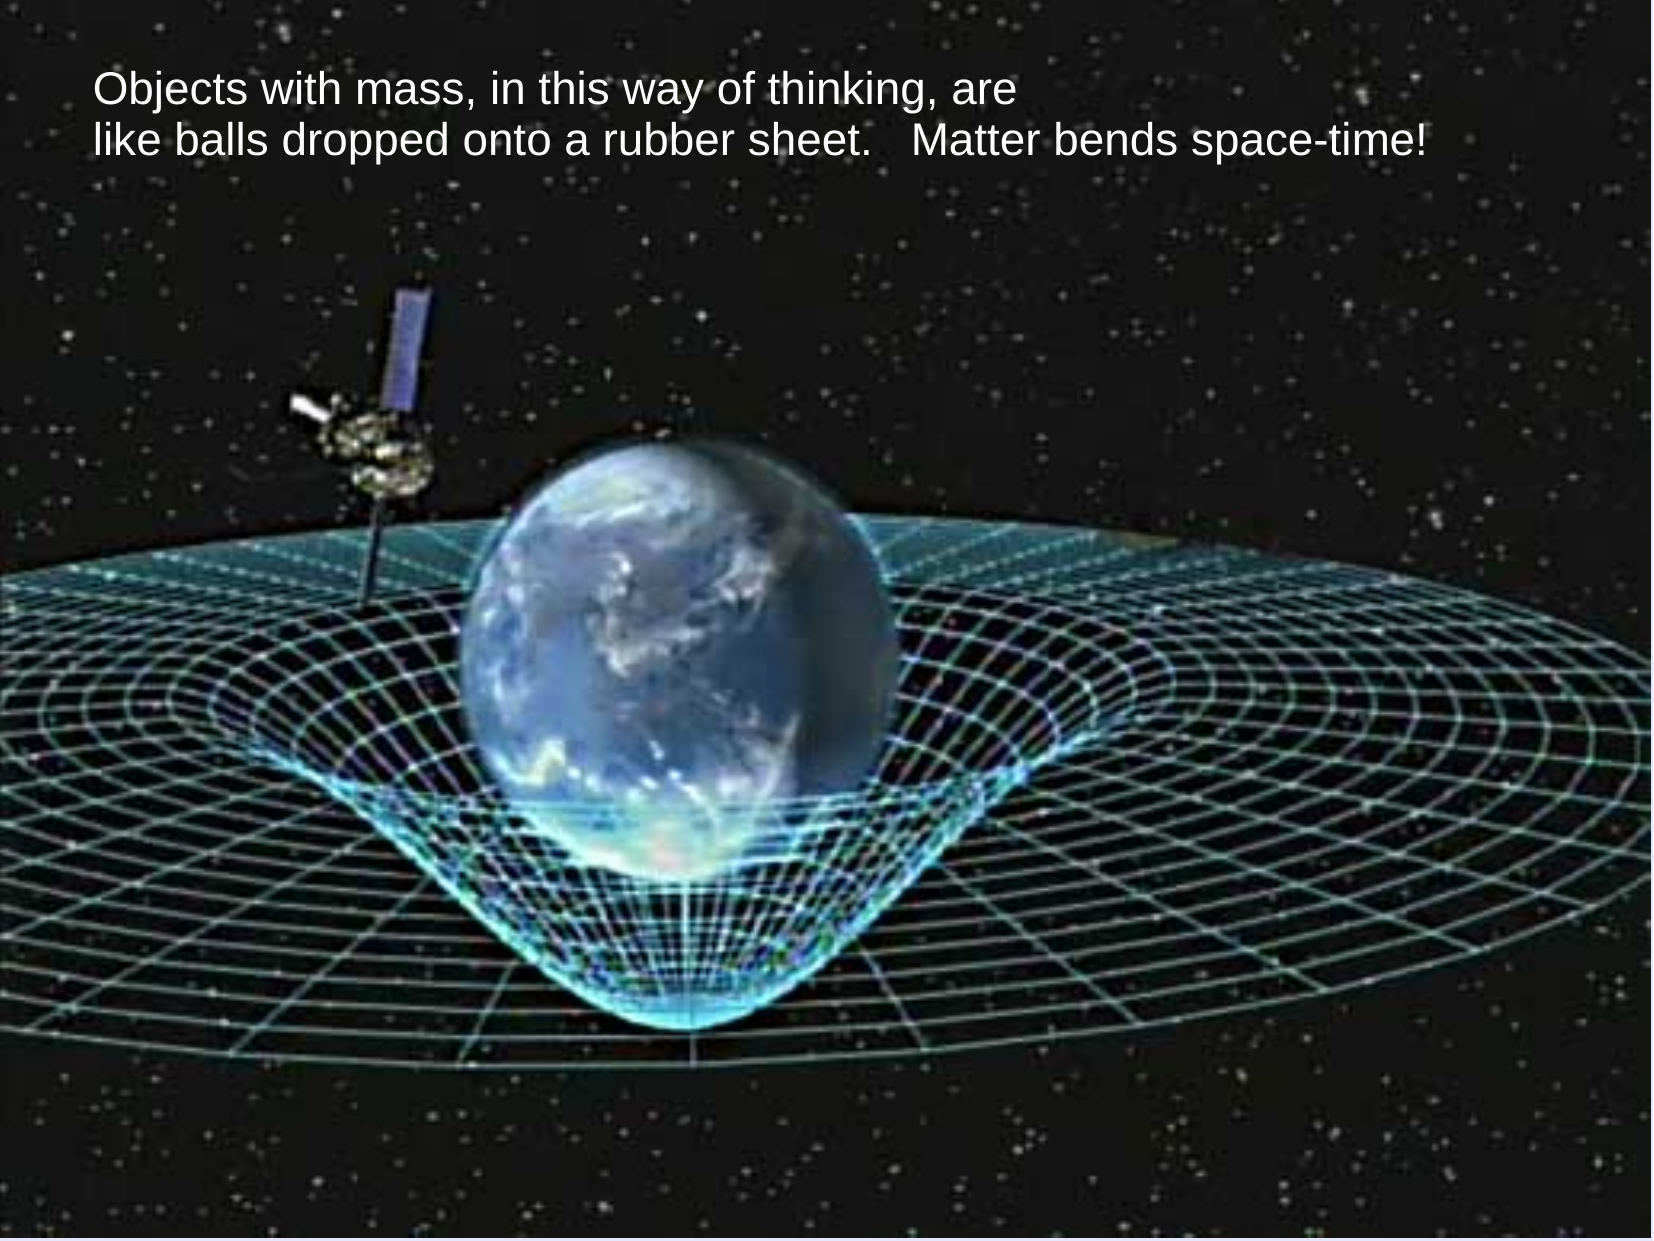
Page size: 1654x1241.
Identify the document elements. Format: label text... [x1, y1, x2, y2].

picture [0, 0, 1651, 1238]
text_box Objects with mass, in this way of thinking, are like balls dropped onto a rubber sheet. Matter bends space-time! [78, 55, 1444, 174]
